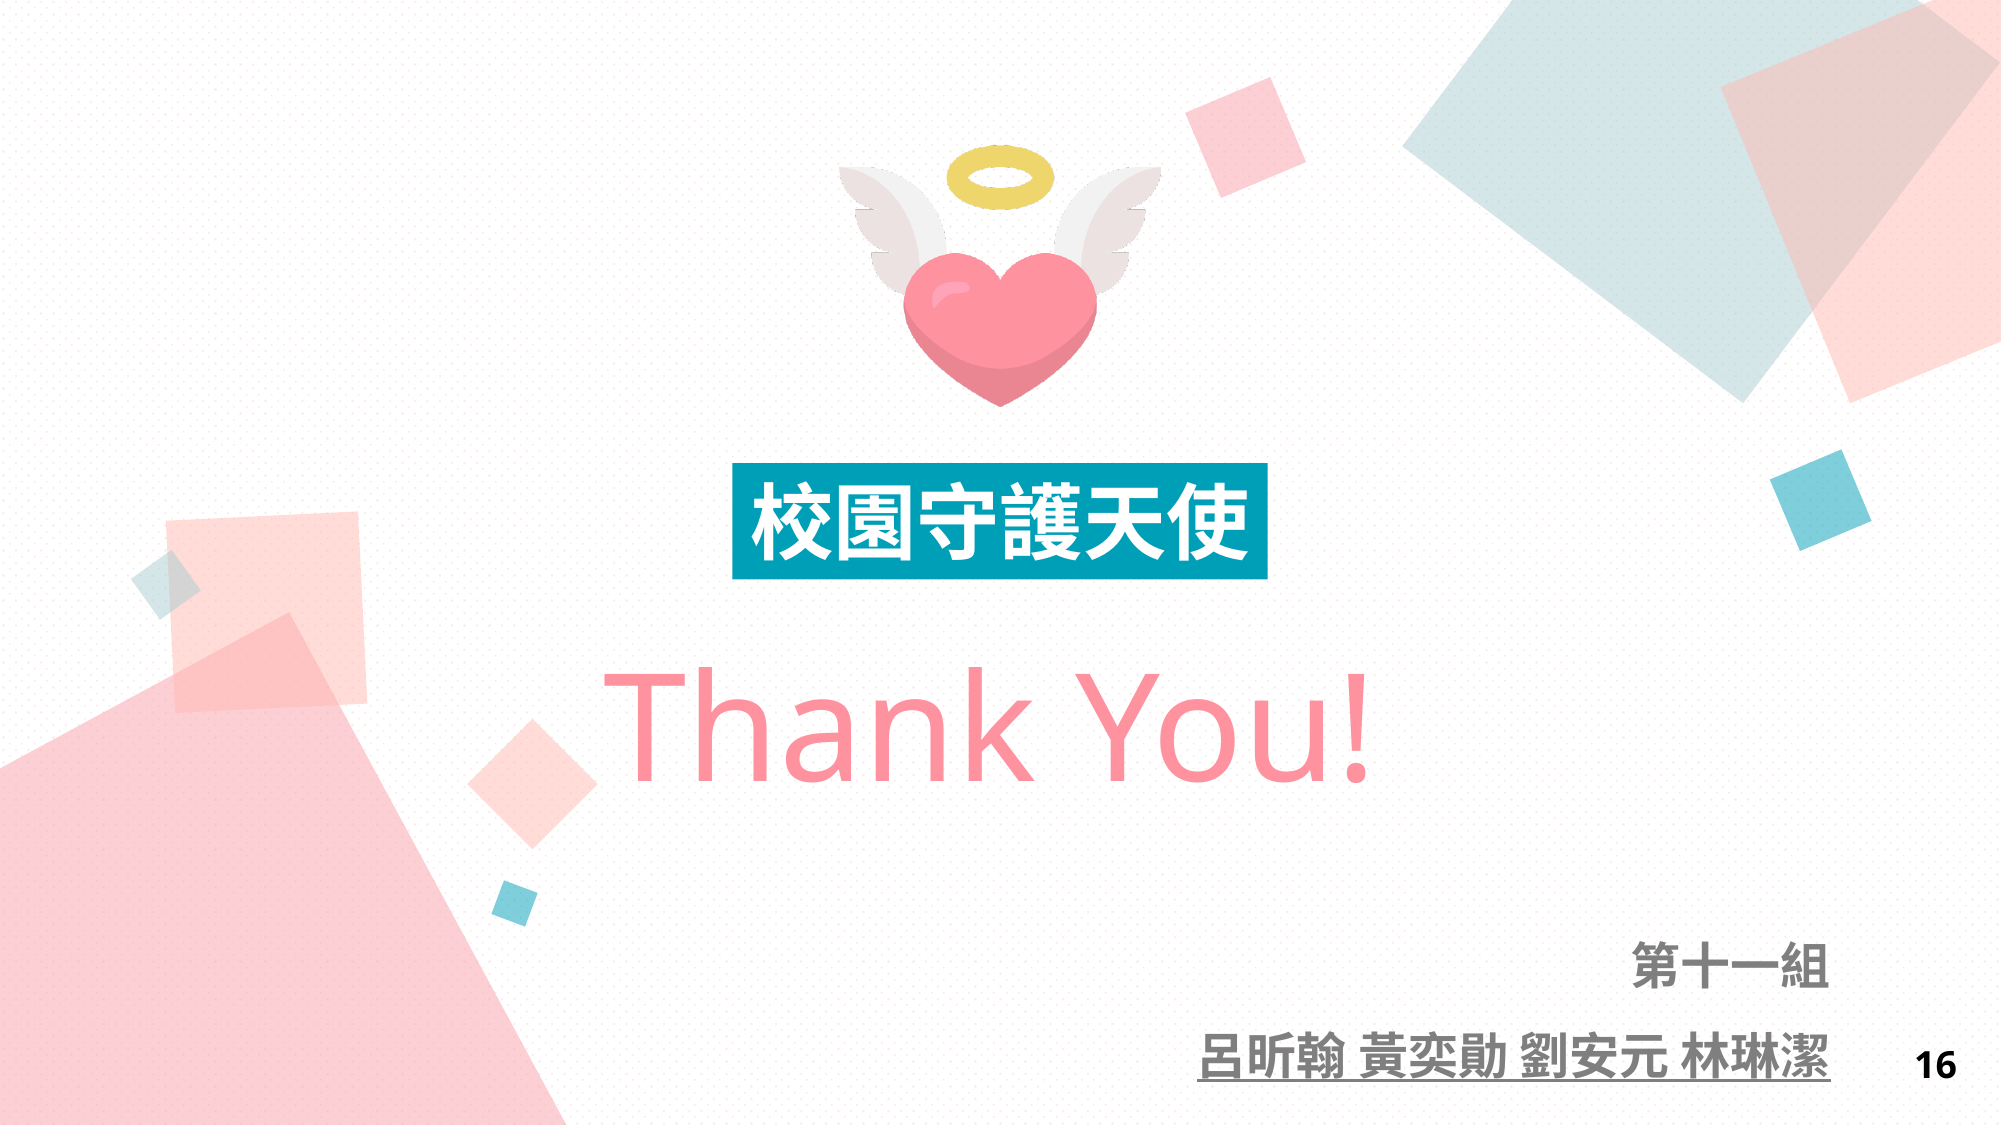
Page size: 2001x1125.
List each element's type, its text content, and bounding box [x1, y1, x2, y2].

text_box 16 [1899, 1033, 1973, 1094]
picture [839, 115, 1161, 437]
text_box 第十一組 呂昕翰 黃奕勛 劉安元 林琳潔 [1181, 897, 1900, 1095]
text_box Thank You! [588, 624, 1463, 822]
text_box 校園守護天使 [732, 463, 1268, 580]
